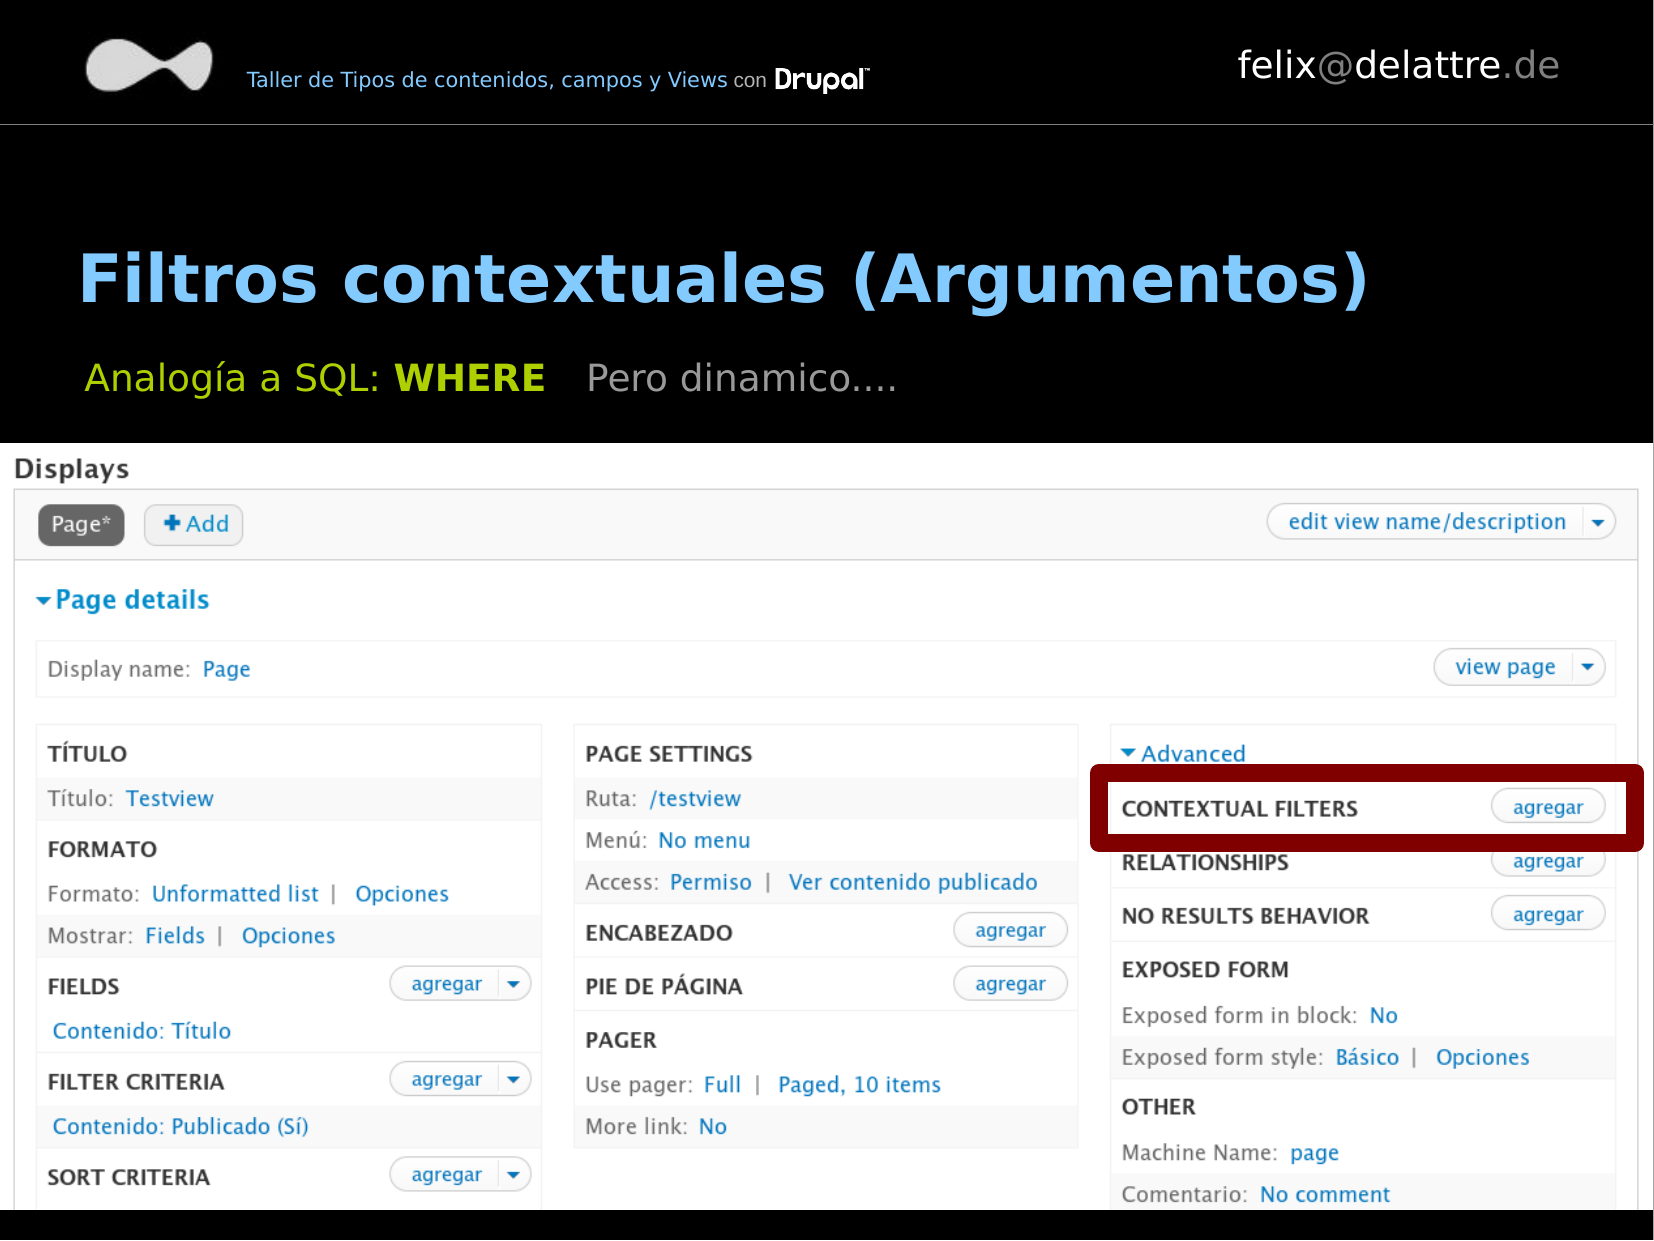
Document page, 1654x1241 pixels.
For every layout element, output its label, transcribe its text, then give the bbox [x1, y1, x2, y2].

text_box Filtros contextuales (Argumentos) [53, 224, 1396, 336]
picture [0, 443, 1653, 1210]
text_box Analogía a SQL: WHERE [69, 349, 562, 408]
text_box Pero dinamico.... [571, 349, 914, 408]
picture [62, 31, 229, 104]
